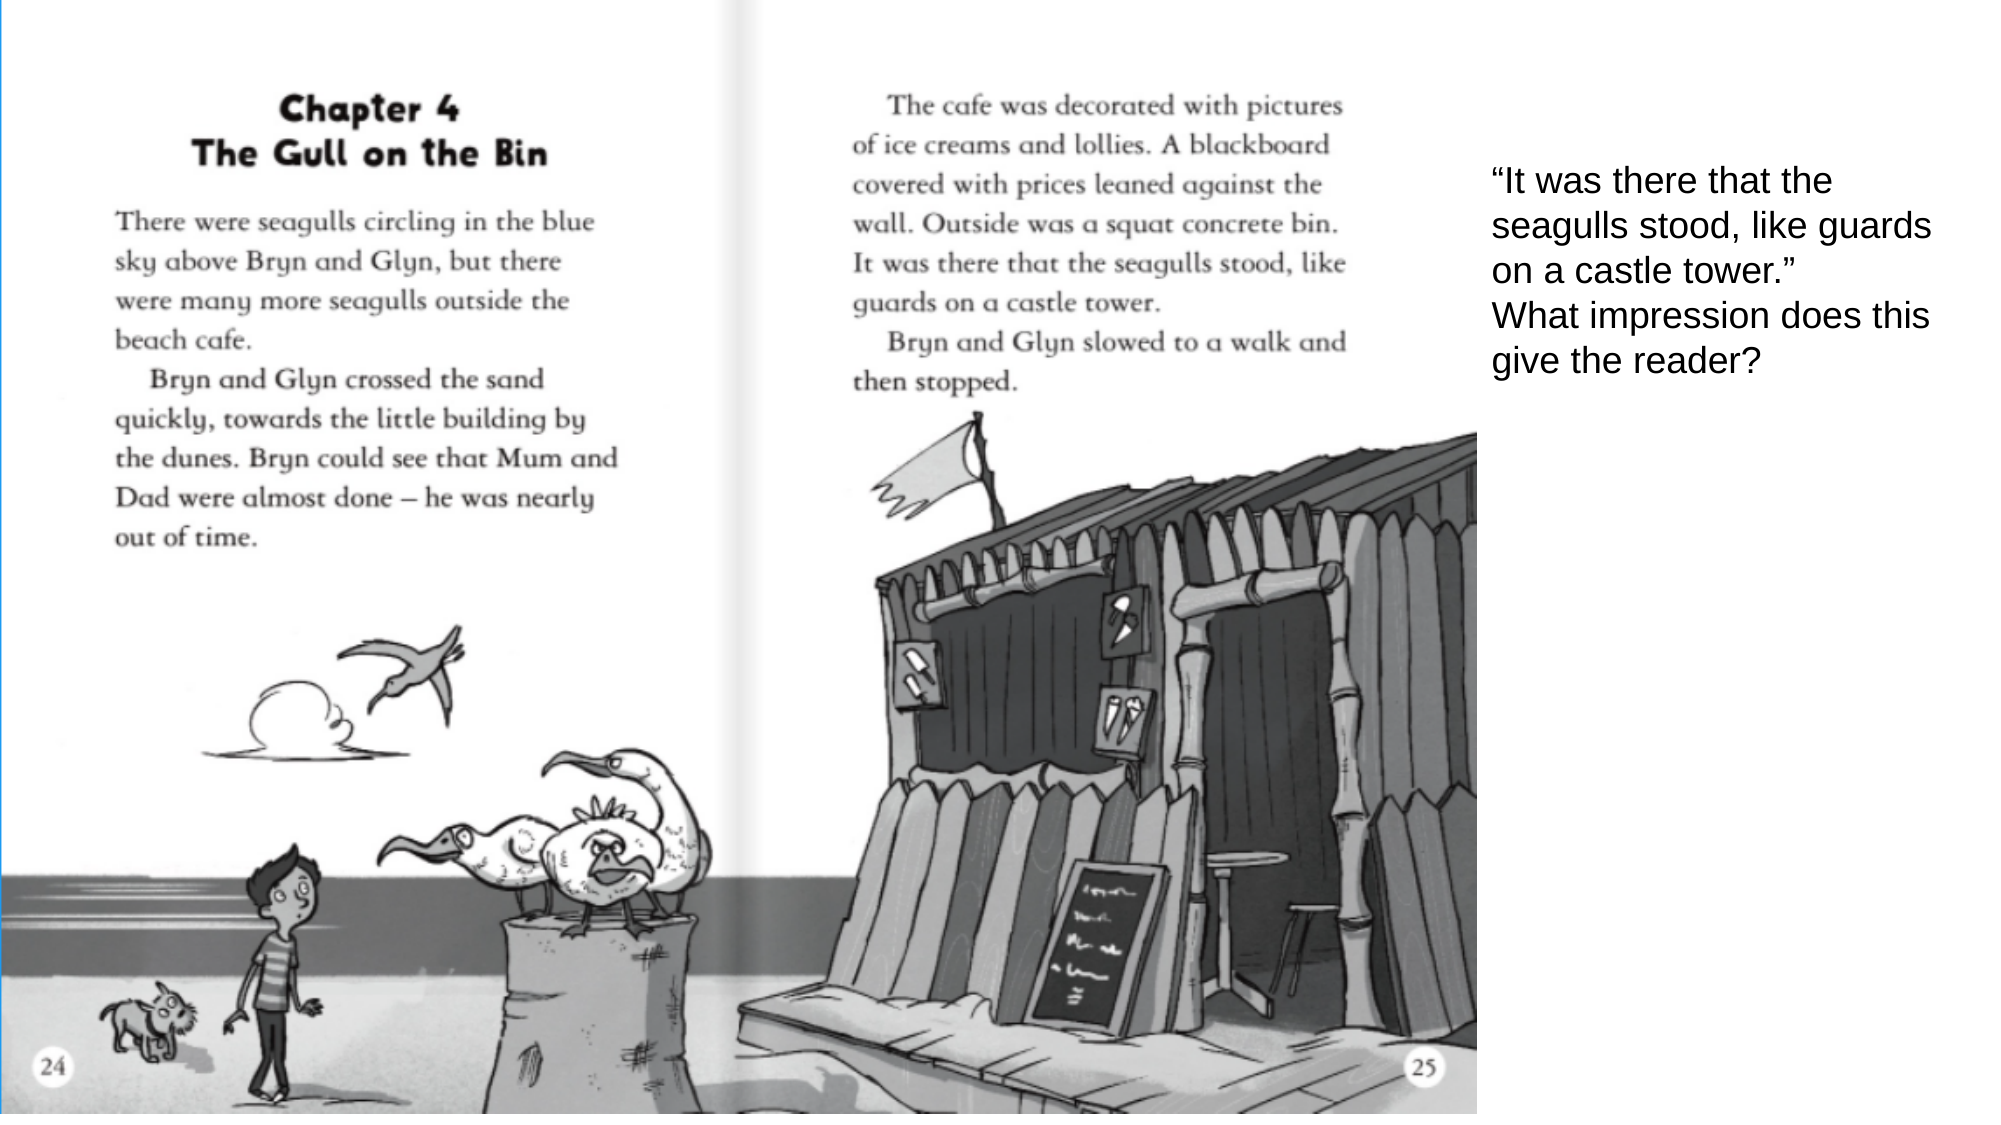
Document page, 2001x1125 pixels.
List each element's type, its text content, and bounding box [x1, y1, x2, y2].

picture [0, 0, 1477, 1114]
text_box “It was there that the seagulls stood, like guards on a castle tower.” What impression does this give the reader? [1476, 148, 1966, 391]
